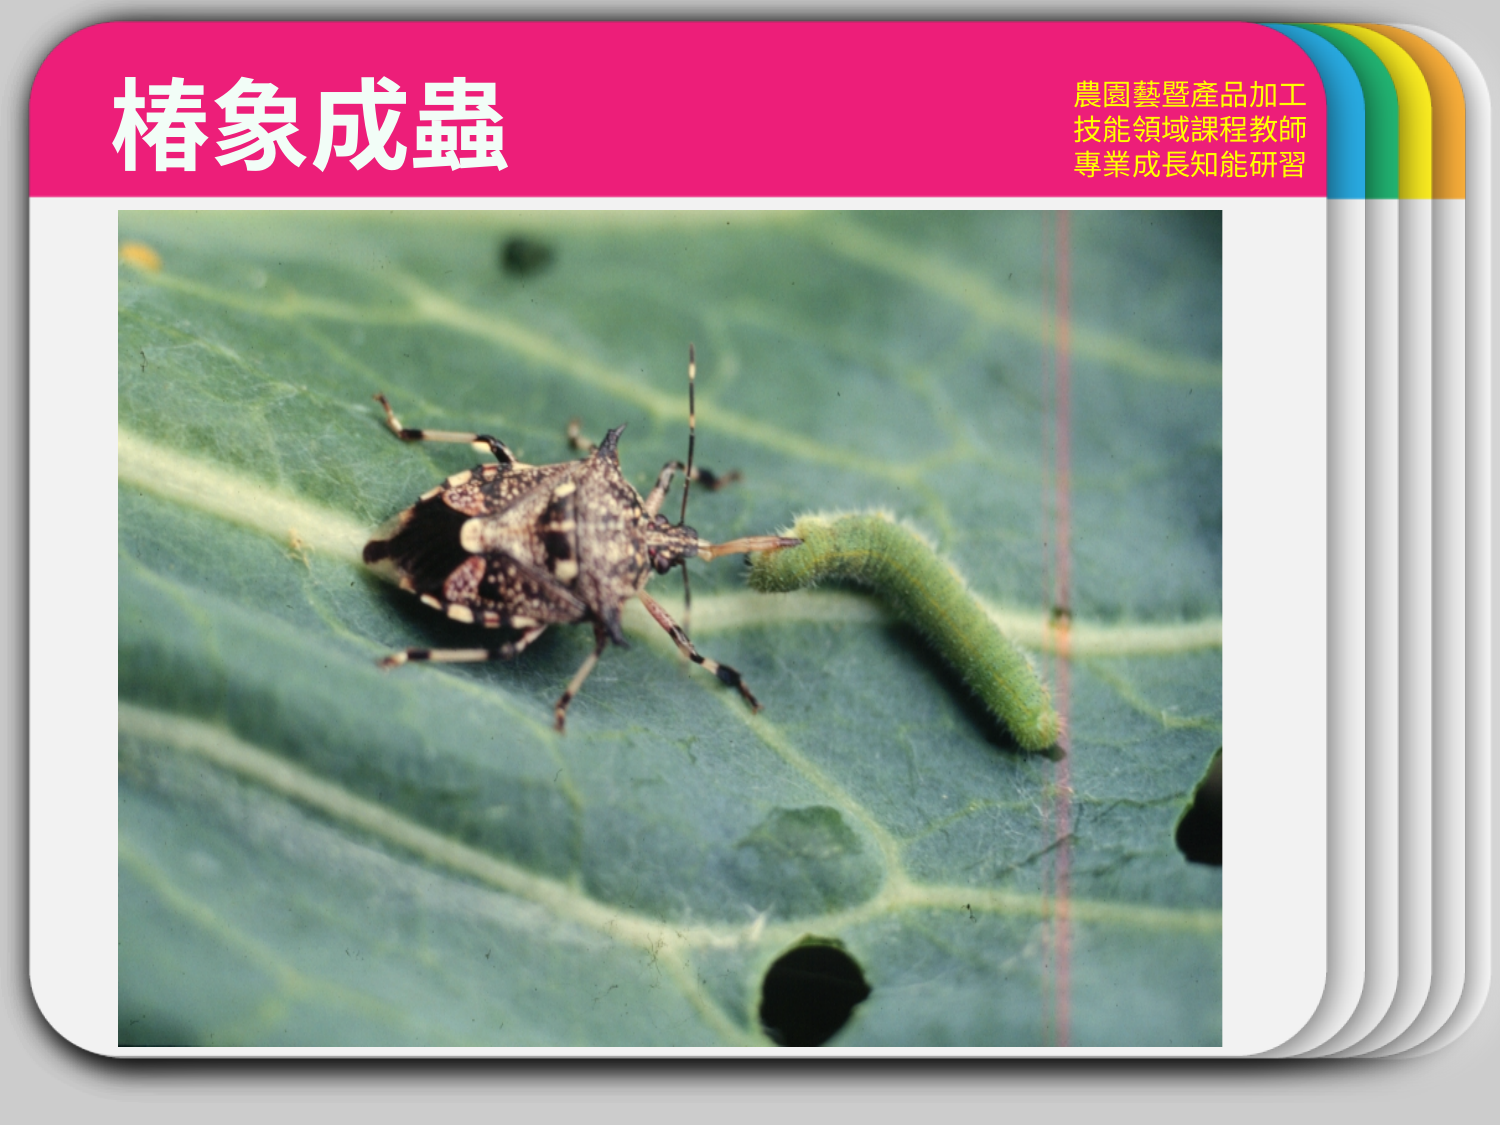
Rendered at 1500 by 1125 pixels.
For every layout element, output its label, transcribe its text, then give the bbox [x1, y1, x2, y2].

text_box 椿象成蟲 [95, 54, 638, 192]
chart [118, 210, 1223, 1047]
picture [0, 0, 1500, 1125]
text_box 農園藝暨產品加工技能領域課程教師專業成長知能研習 [1058, 68, 1344, 190]
